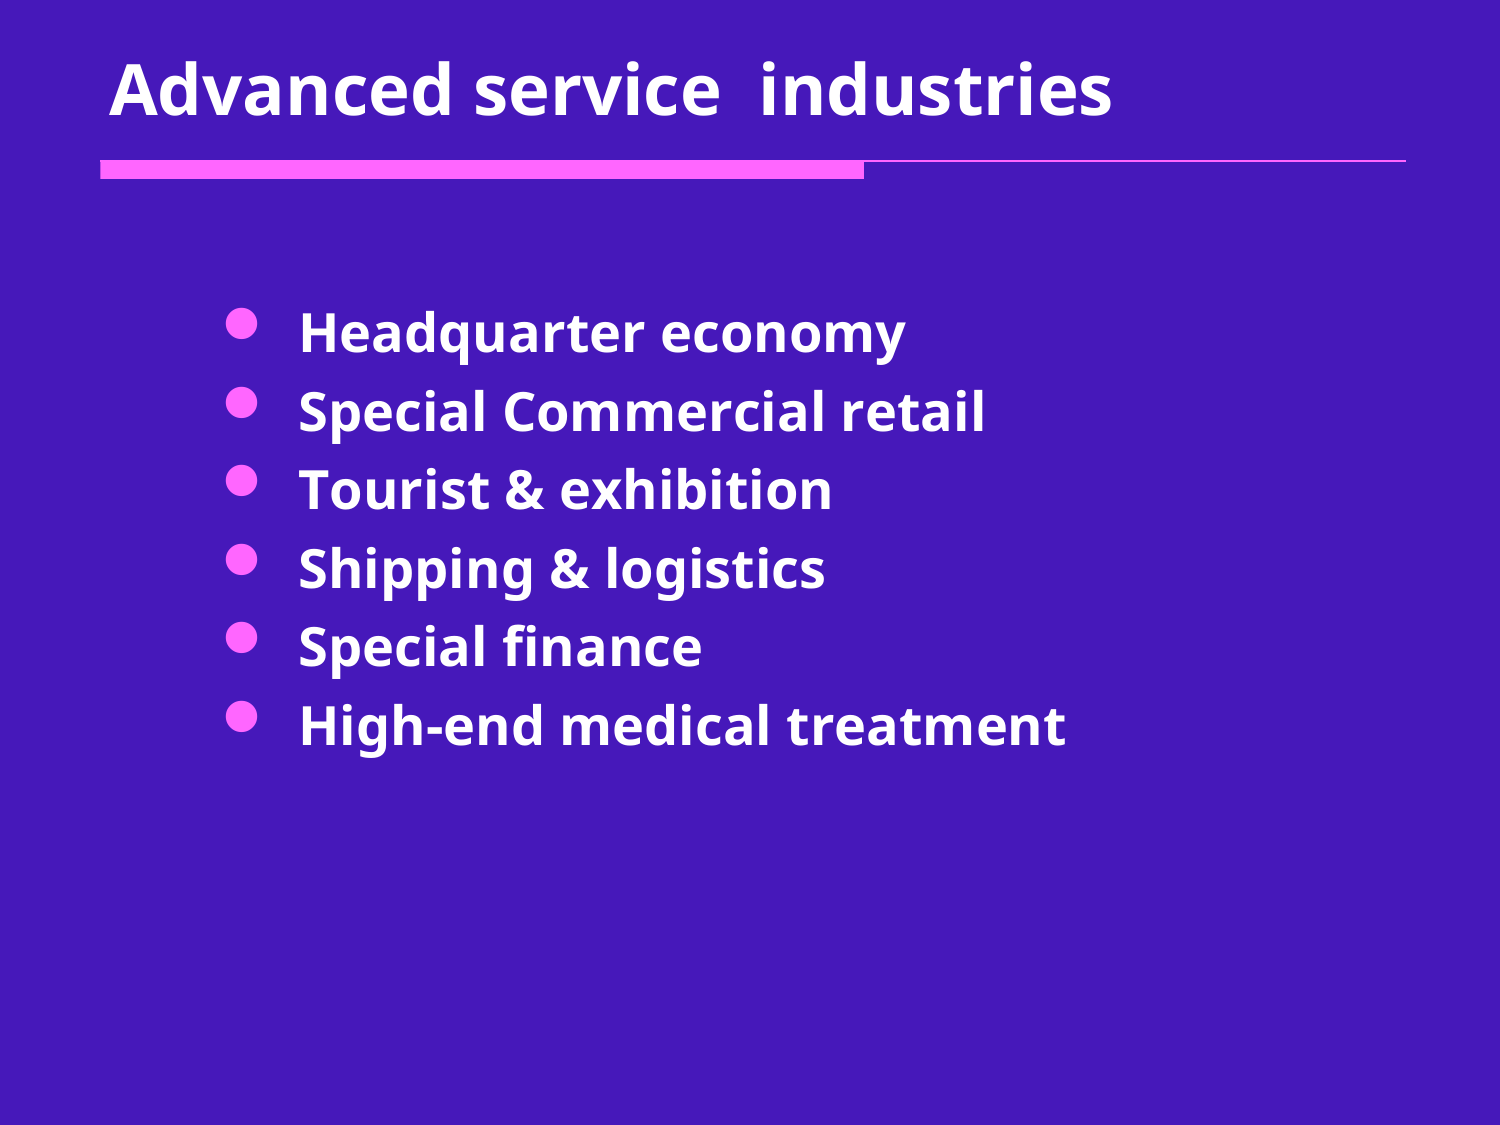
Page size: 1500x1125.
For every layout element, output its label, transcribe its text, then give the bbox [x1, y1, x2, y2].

text_box Headquarter economy Special Commercial retail Tourist & exhibition Shipping & logistics Special finance High-end medical treatment [206, 290, 1247, 823]
title Advanced service industries [94, 49, 1407, 138]
